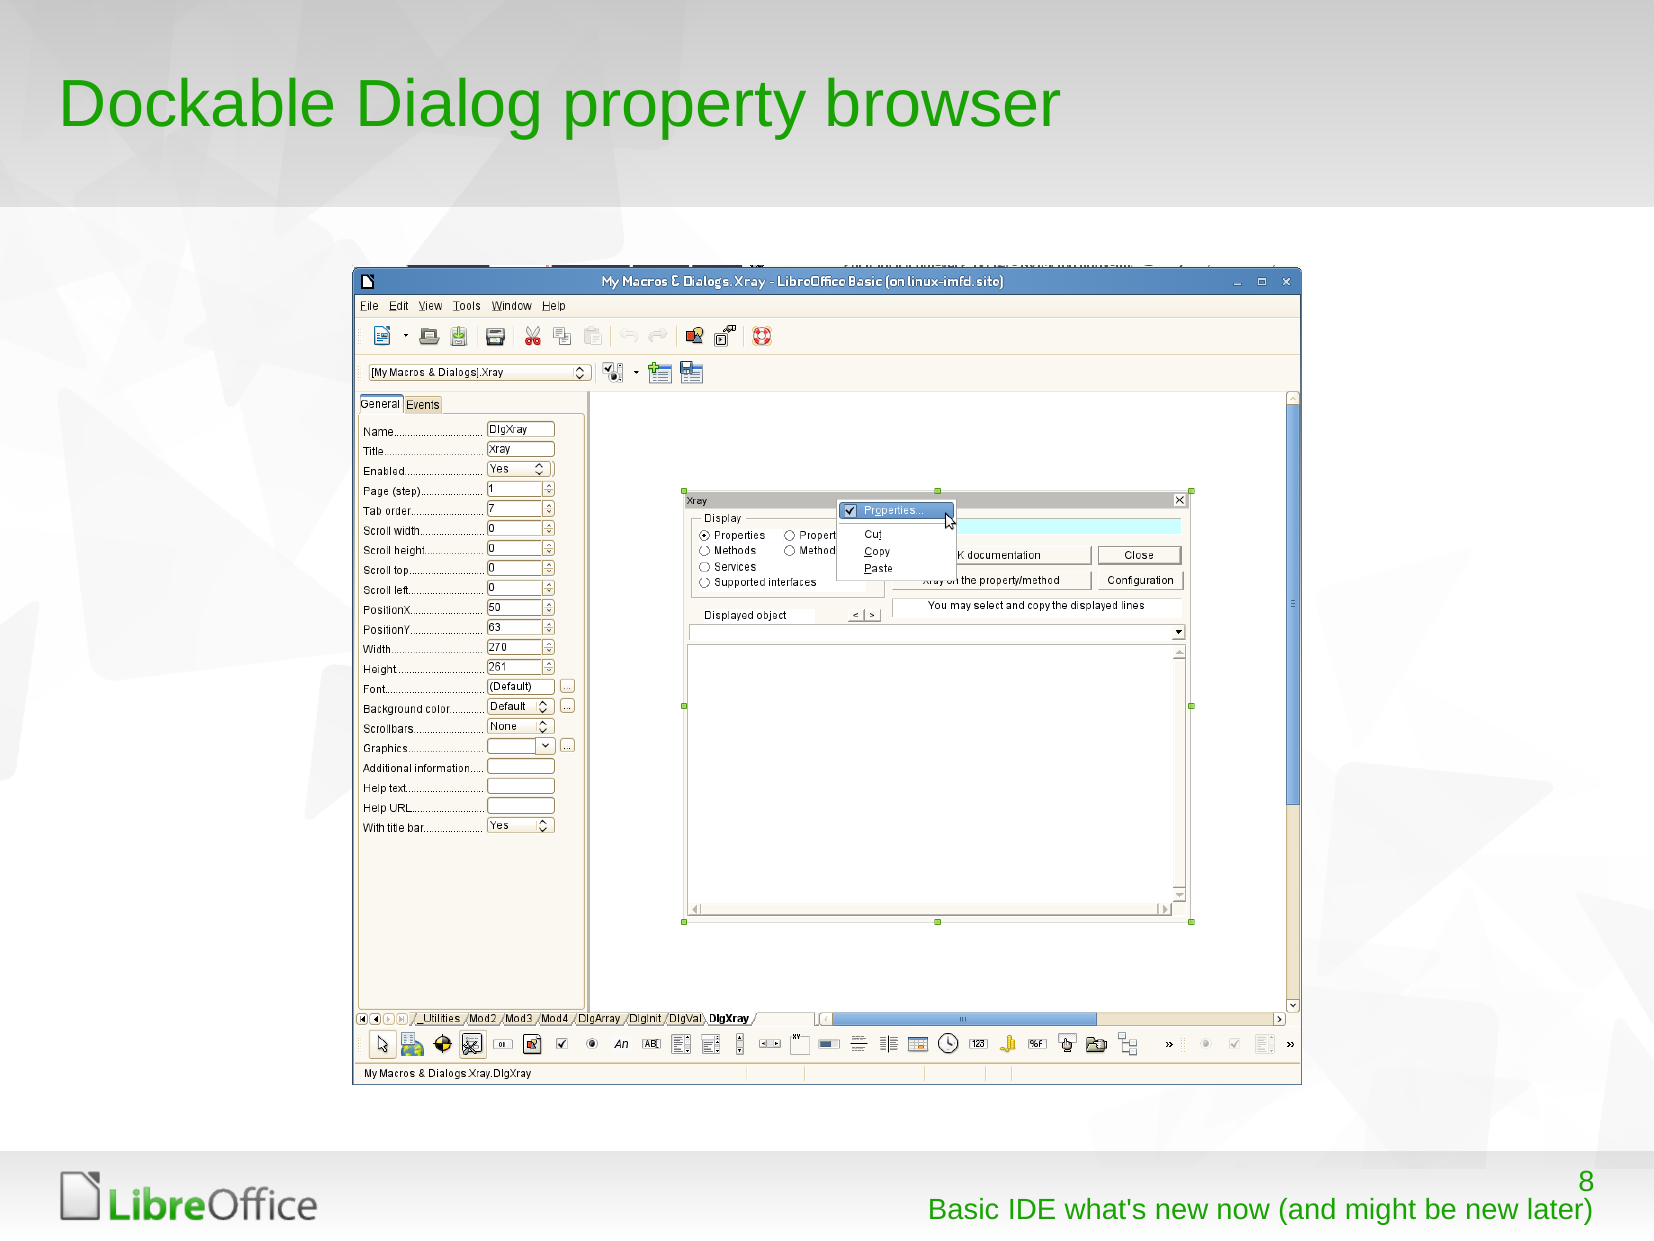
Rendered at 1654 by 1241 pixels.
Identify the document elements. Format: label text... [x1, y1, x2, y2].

picture [0, 0, 1654, 1169]
title Dockable Dialog property browser [59, 29, 1595, 178]
picture [41, 1152, 337, 1240]
